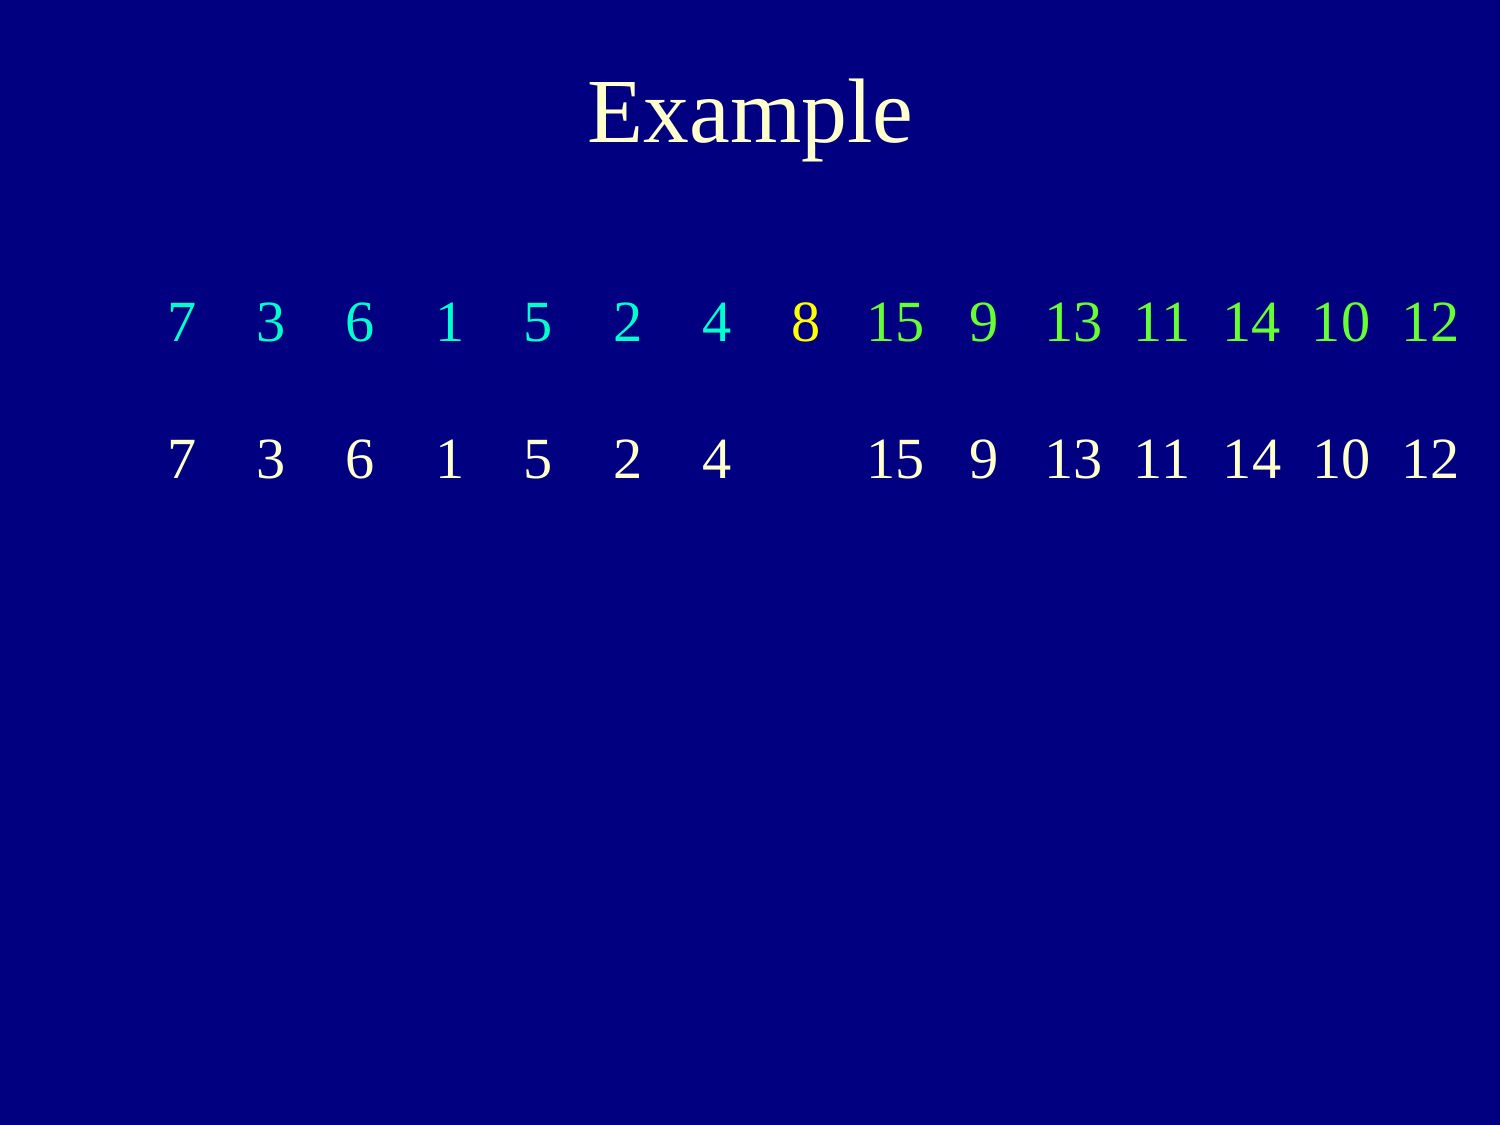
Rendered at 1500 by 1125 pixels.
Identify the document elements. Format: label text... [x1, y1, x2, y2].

table_header 3 [227, 413, 316, 500]
table_header 15 [851, 413, 940, 500]
table_header 14 [1207, 275, 1297, 362]
table_header 14 [1207, 413, 1297, 500]
table_header 6 [316, 275, 405, 362]
table_header 13 [1029, 275, 1118, 362]
title Example [22, 43, 1480, 169]
table_header 4 [673, 275, 761, 362]
table_header 11 [1118, 275, 1207, 362]
table_header 10 [1297, 275, 1386, 362]
table_header 12 [1386, 413, 1475, 500]
table_header 9 [940, 275, 1029, 362]
table_header 7 [137, 413, 227, 500]
table_header 1 [405, 413, 494, 500]
table_header 5 [494, 275, 583, 362]
table_header 15 [851, 275, 940, 362]
table_header 2 [583, 275, 673, 362]
table_header 9 [940, 413, 1029, 500]
table_header 13 [1029, 413, 1119, 500]
table_header 1 [405, 275, 494, 362]
table_header 12 [1386, 275, 1475, 362]
table_header 6 [316, 413, 405, 500]
table_header 4 [673, 413, 761, 500]
table_header 11 [1119, 413, 1207, 500]
table_header 2 [583, 413, 673, 500]
table_header 8 [761, 275, 851, 362]
table_header 10 [1297, 413, 1386, 500]
table_header 3 [227, 275, 316, 362]
table_header 5 [494, 413, 583, 500]
table_header 7 [137, 275, 227, 362]
